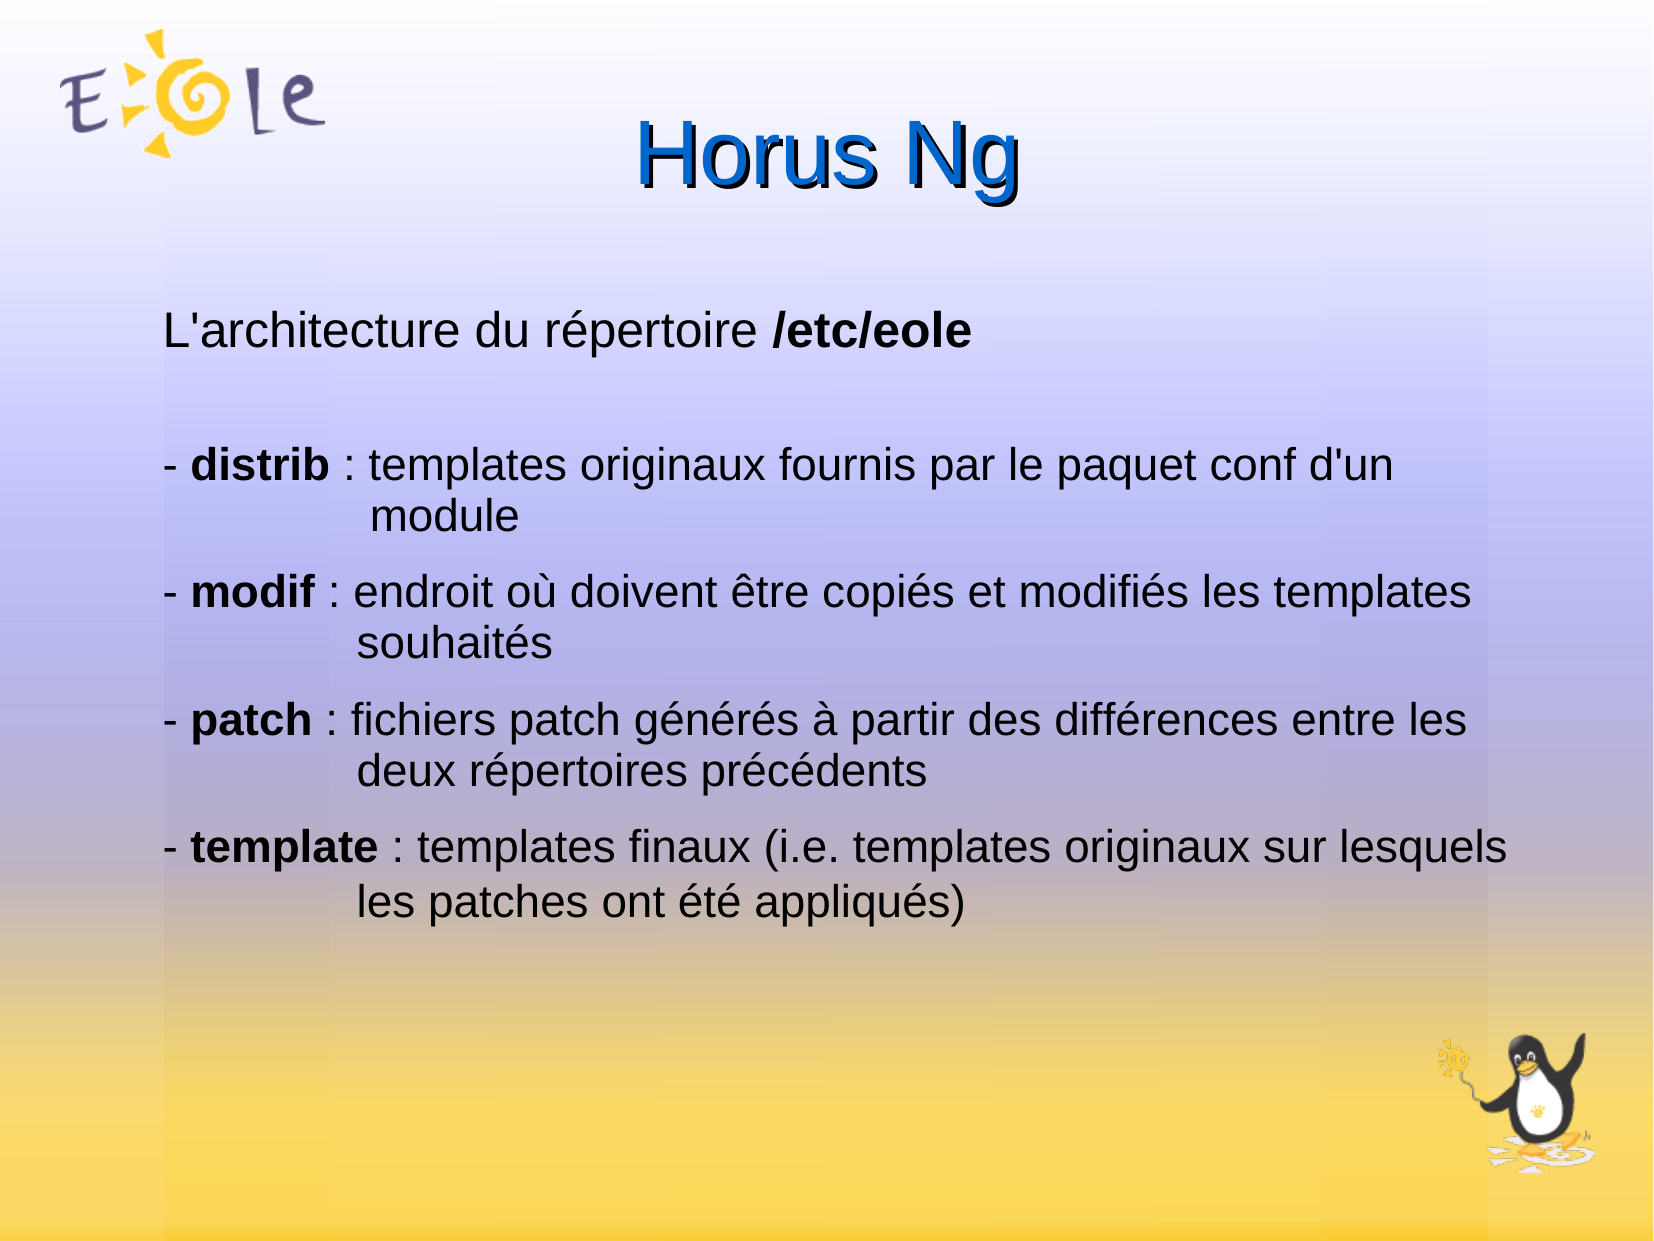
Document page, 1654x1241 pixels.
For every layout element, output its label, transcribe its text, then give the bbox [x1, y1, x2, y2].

title Horus Ng [82, 49, 1571, 257]
picture [0, 0, 1654, 1241]
text_box L'architecture du répertoire /etc/eole - distrib : templates originaux fournis par le paquet conf d'un module - modif : endroit où doivent être copiés et modifiés les templates souhaités - patch : fichiers patch générés à partir des différences entre les deux répertoires précédents - template : templates finaux (i.e. templates originaux sur lesquels les patches ont été appliqués) [147, 295, 1536, 1089]
